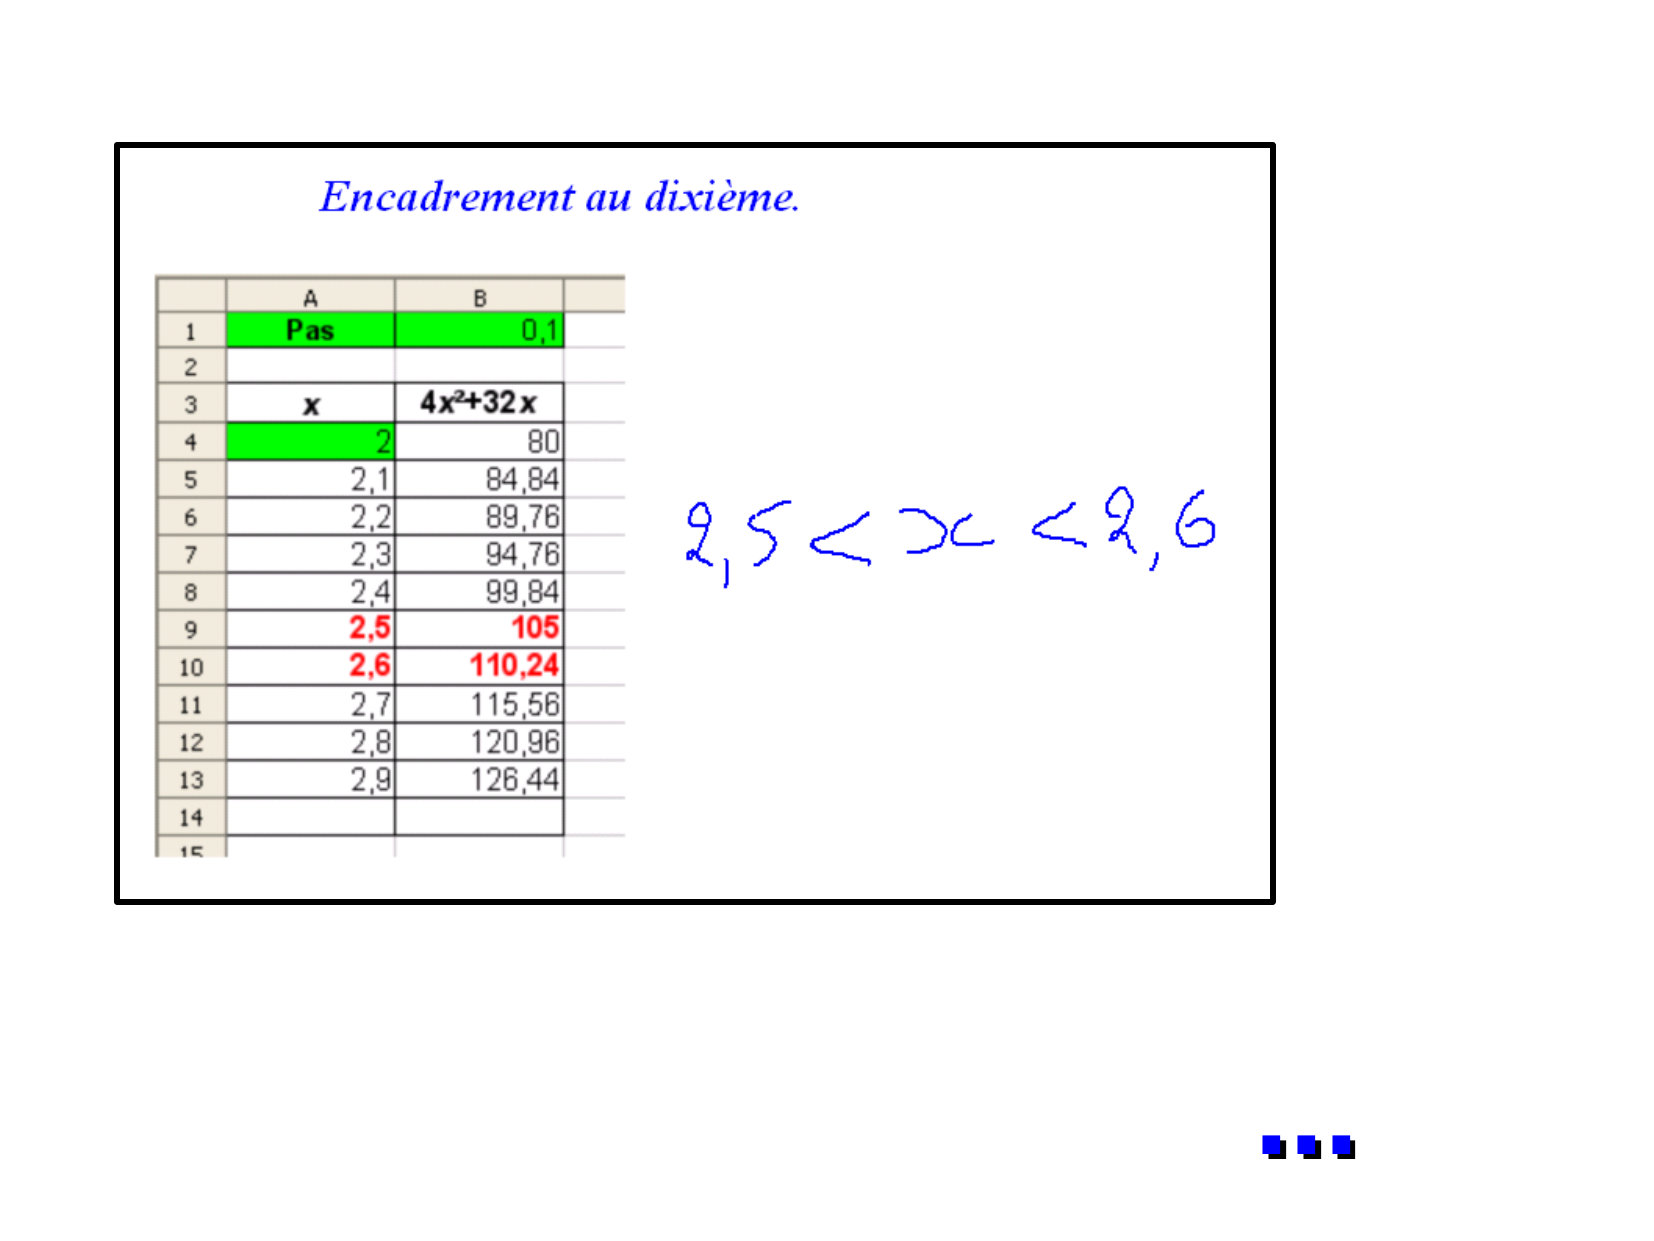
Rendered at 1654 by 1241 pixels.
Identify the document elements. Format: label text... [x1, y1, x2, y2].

text_box ... [1240, 1033, 1536, 1189]
picture [119, 147, 1270, 900]
